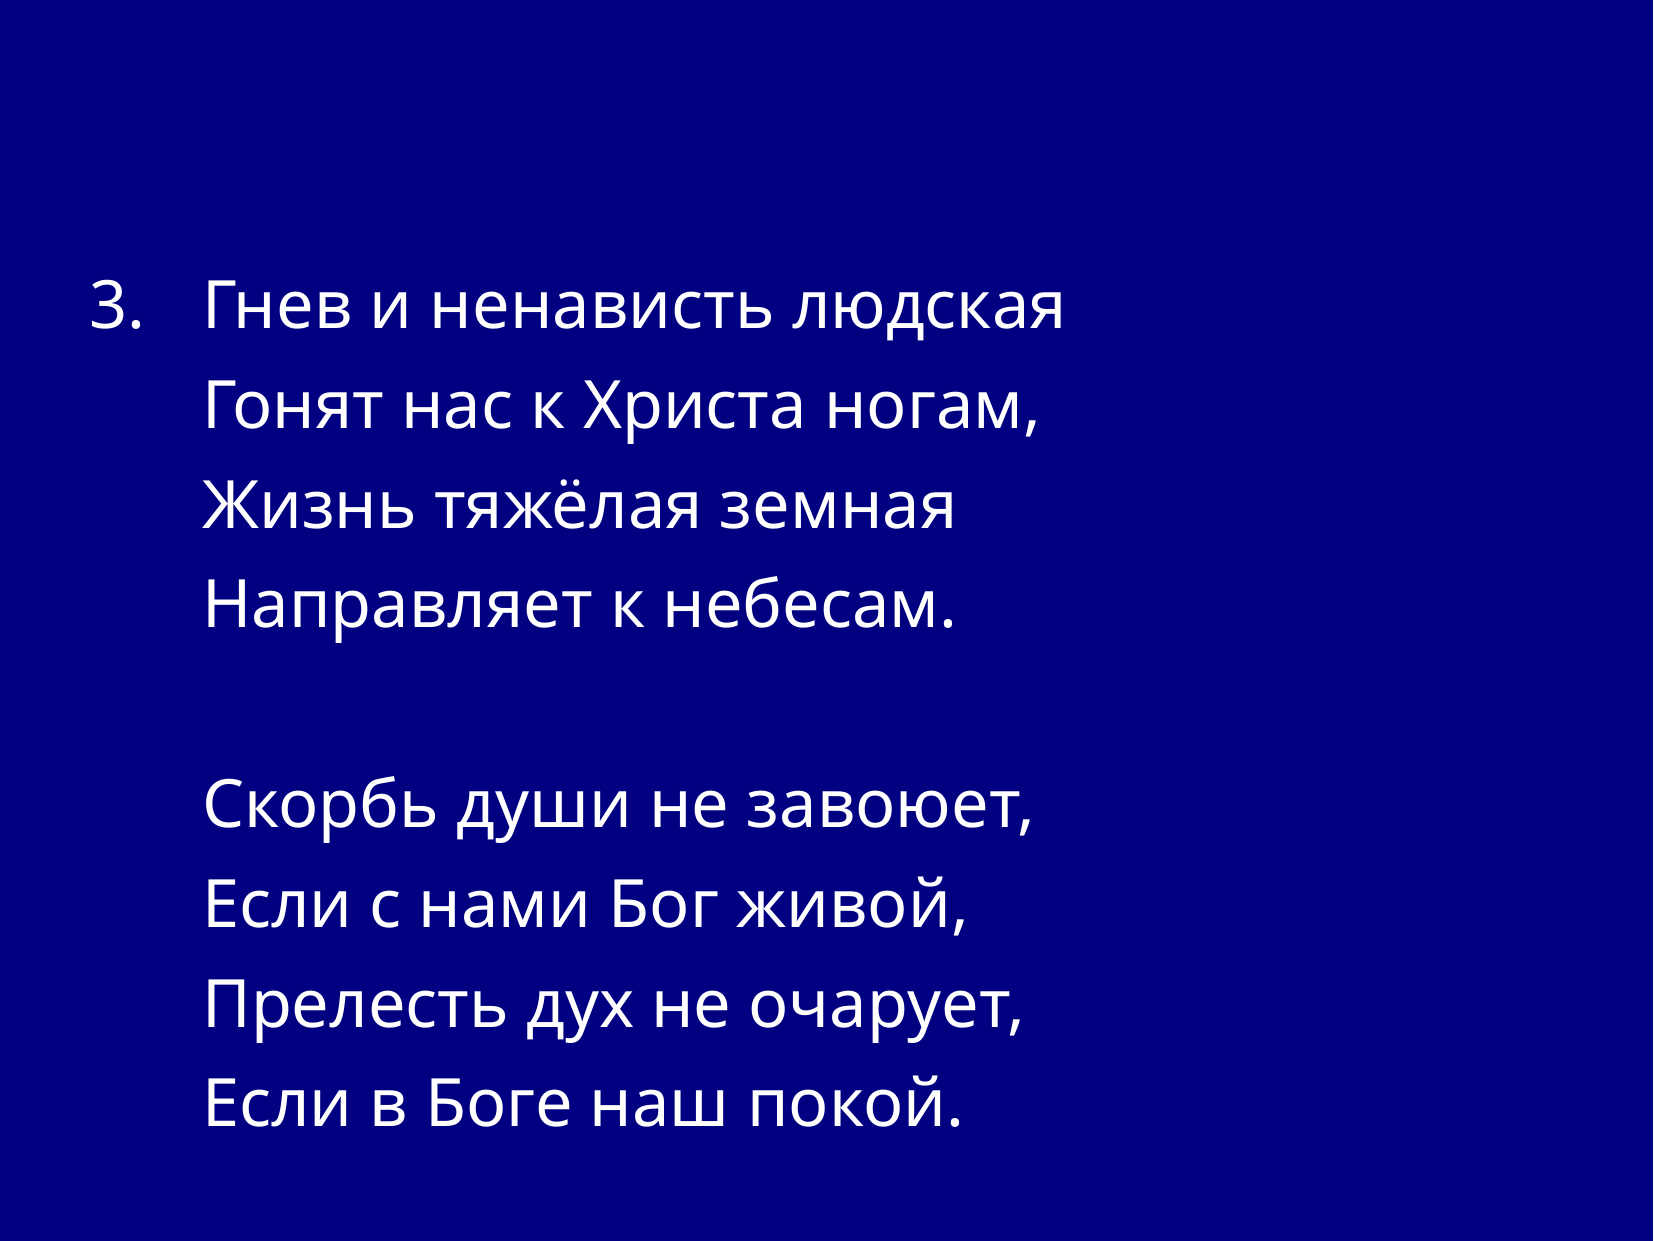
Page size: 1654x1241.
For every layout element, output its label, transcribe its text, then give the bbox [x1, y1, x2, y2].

text_box 3. Гнев и ненависть людская Гонят нас к Христа ногам, Жизнь тяжёлая земная Направляет к небесам. Скорбь души не завоюет, Если с нами Бог живой, Прелесть дух не очарует, Если в Боге наш покой. [75, 150, 1576, 1163]
